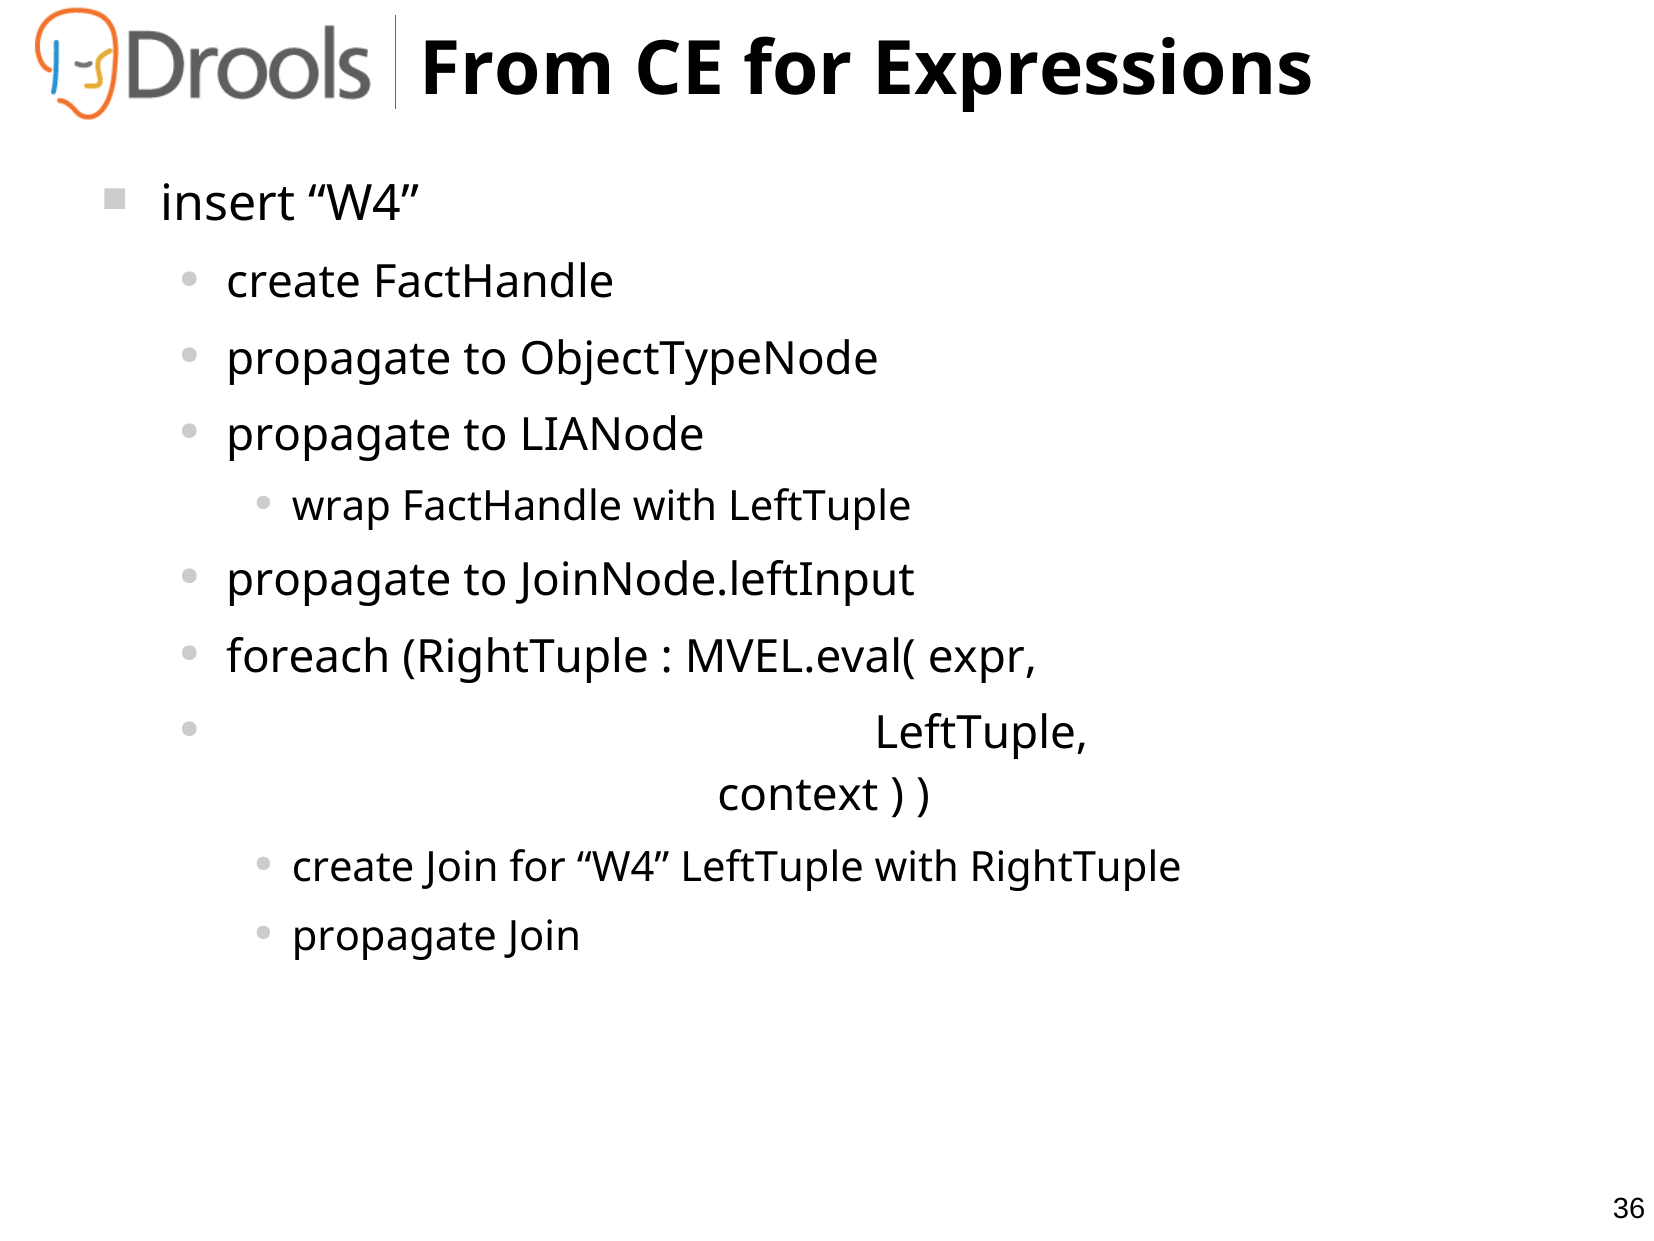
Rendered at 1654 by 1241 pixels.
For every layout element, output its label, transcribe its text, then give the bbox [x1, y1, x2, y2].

title From CE for Expressions [419, 12, 1630, 118]
picture [29, 0, 384, 126]
list insert “W4” create FactHandle propagate to ObjectTypeNode propagate to LIANode wrap FactHandle with LeftTuple propagate to JoinNode.leftInput foreach (RightTuple : MVEL.eval( expr, LeftTuple, context ) ) create Join for “W4” LeftTuple with RightTuple propagate Join [104, 166, 1517, 934]
